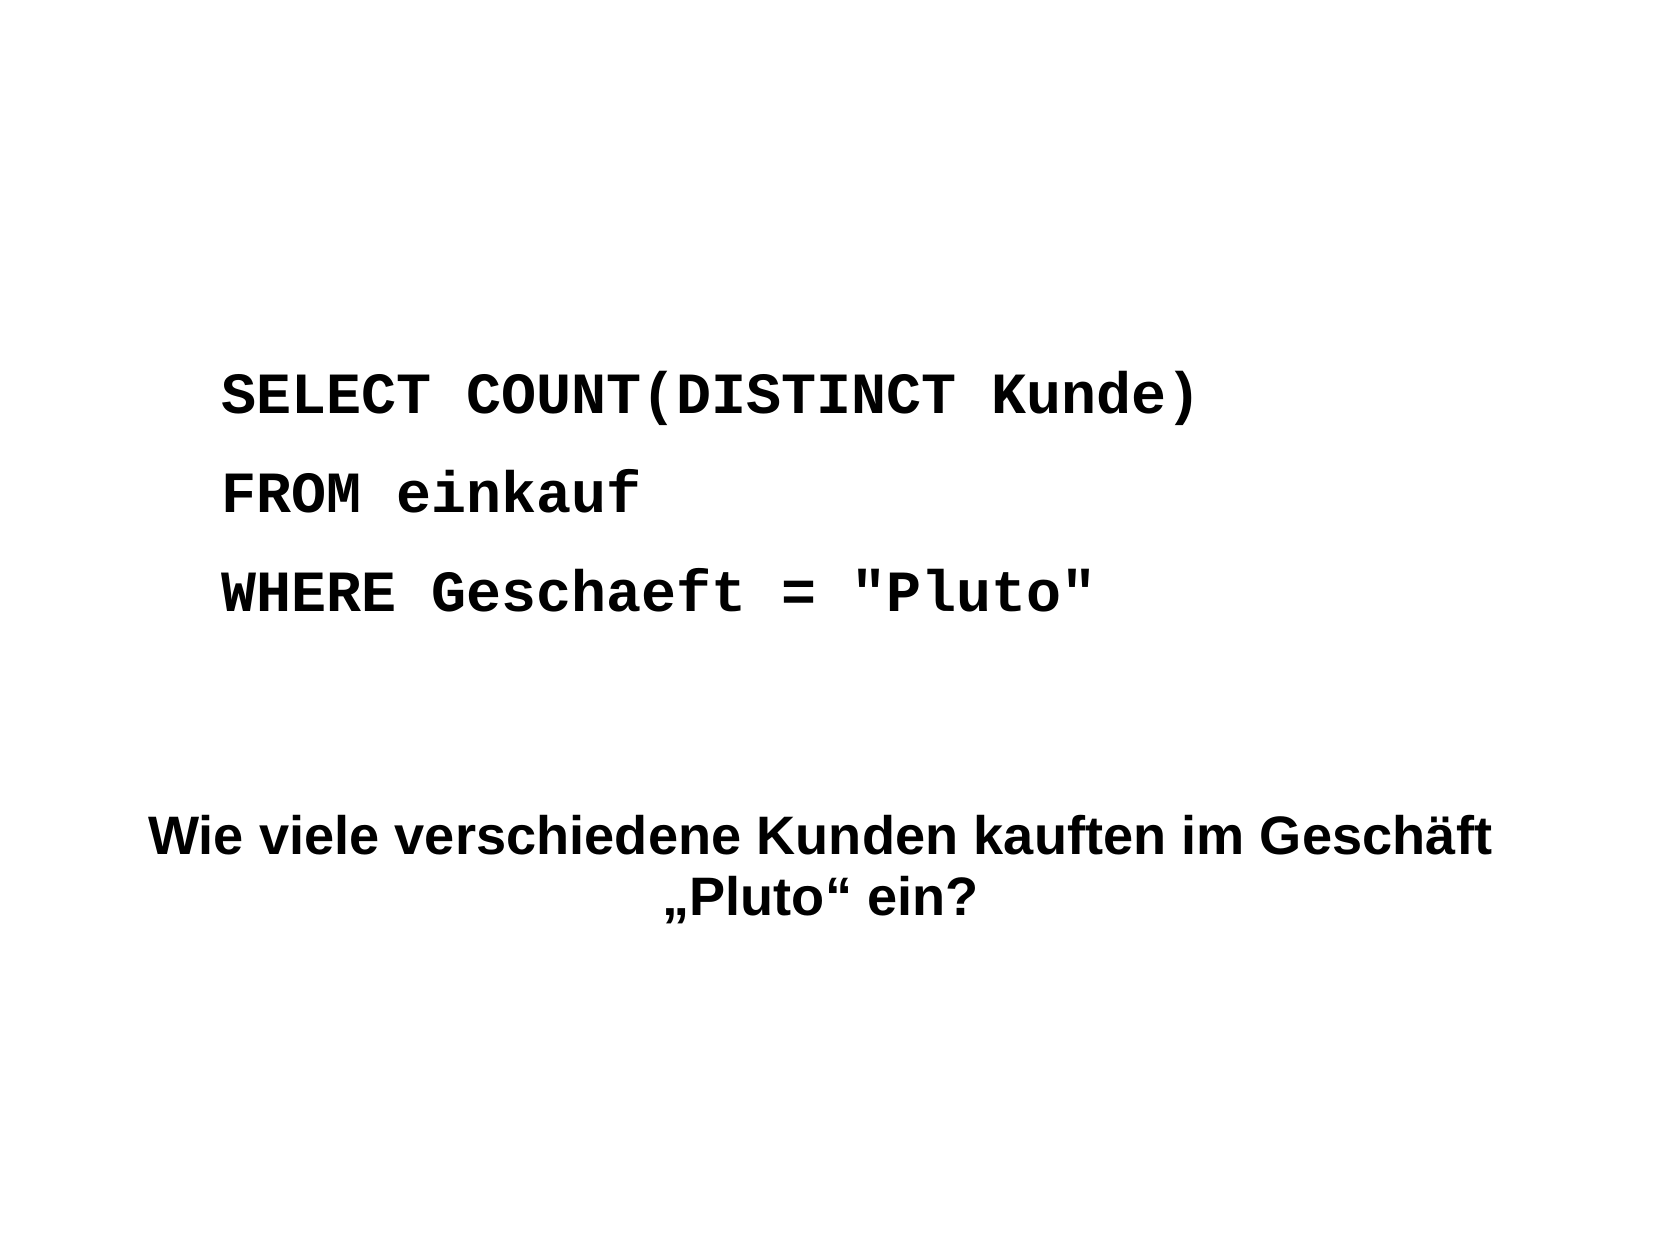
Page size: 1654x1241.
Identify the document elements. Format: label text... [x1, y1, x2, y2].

text_box SELECT COUNT(DISTINCT Kunde) FROM einkauf WHERE Geschaeft = "Pluto" [206, 324, 1565, 606]
title Wie viele verschiedene Kunden kauften im Geschäft „Pluto“ ein? [76, 787, 1566, 945]
